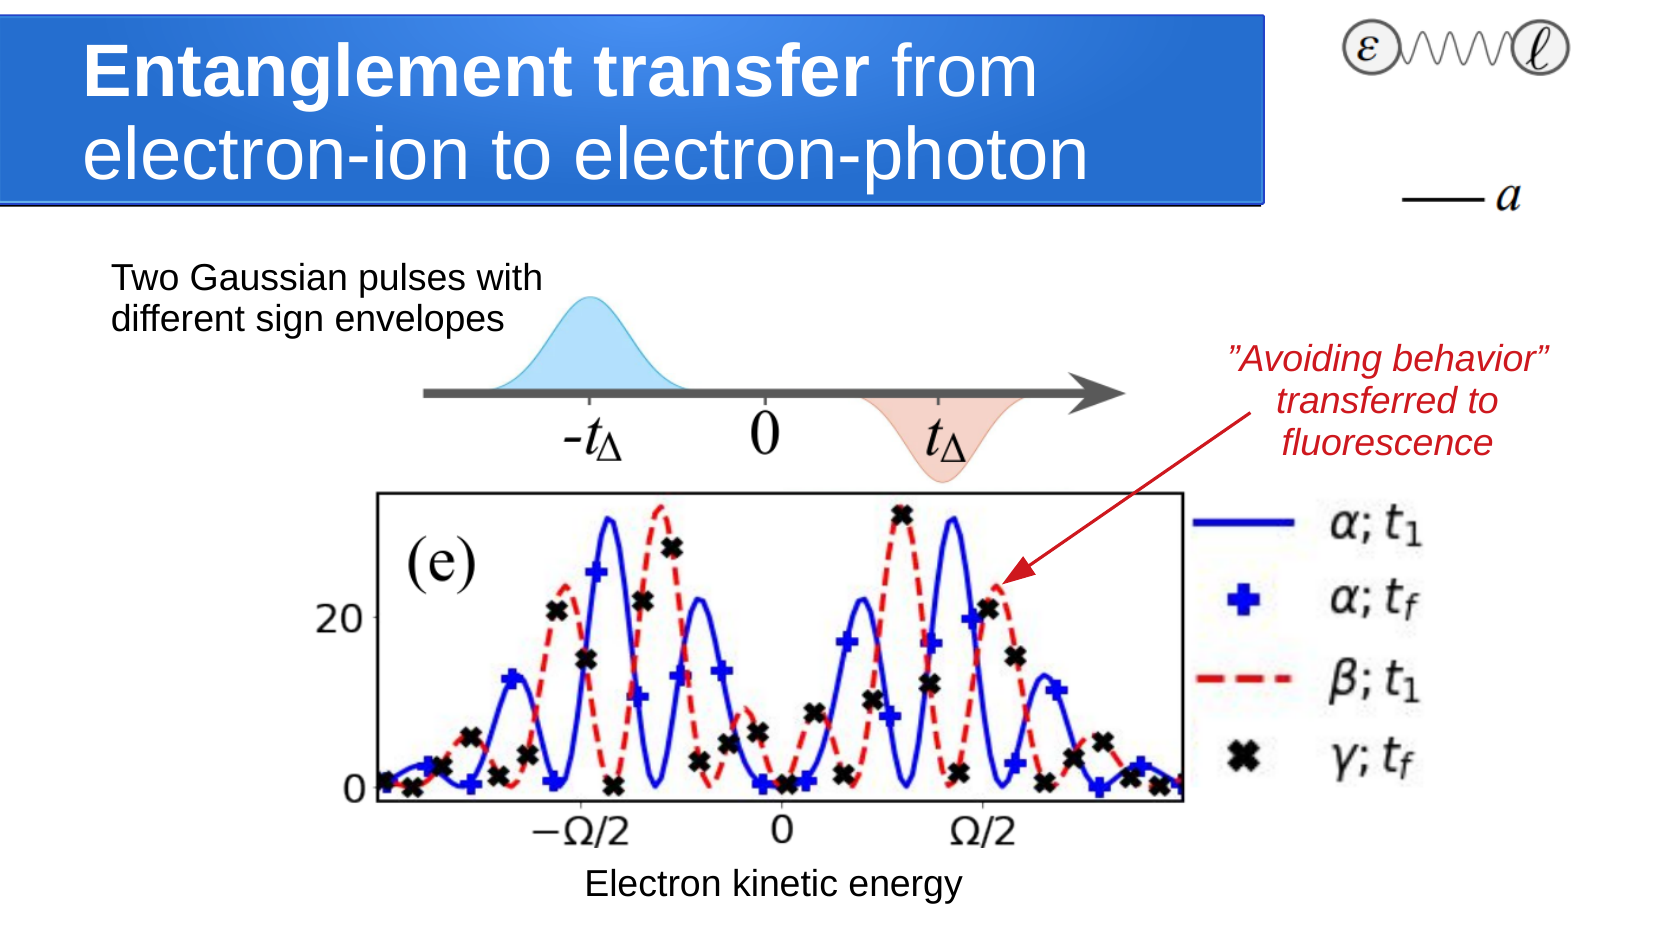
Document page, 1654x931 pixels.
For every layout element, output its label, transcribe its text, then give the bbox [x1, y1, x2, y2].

text_box Electron kinetic energy [569, 855, 1048, 931]
title Entanglement transfer from electron-ion to electron-photon [82, 29, 1235, 196]
text_box Two Gaussian pulses with different sign envelopes [96, 248, 595, 390]
picture [1318, 13, 1586, 223]
picture [282, 262, 1493, 848]
text_box ”Avoiding behavior” transferred to fluorescence [1204, 330, 1571, 472]
